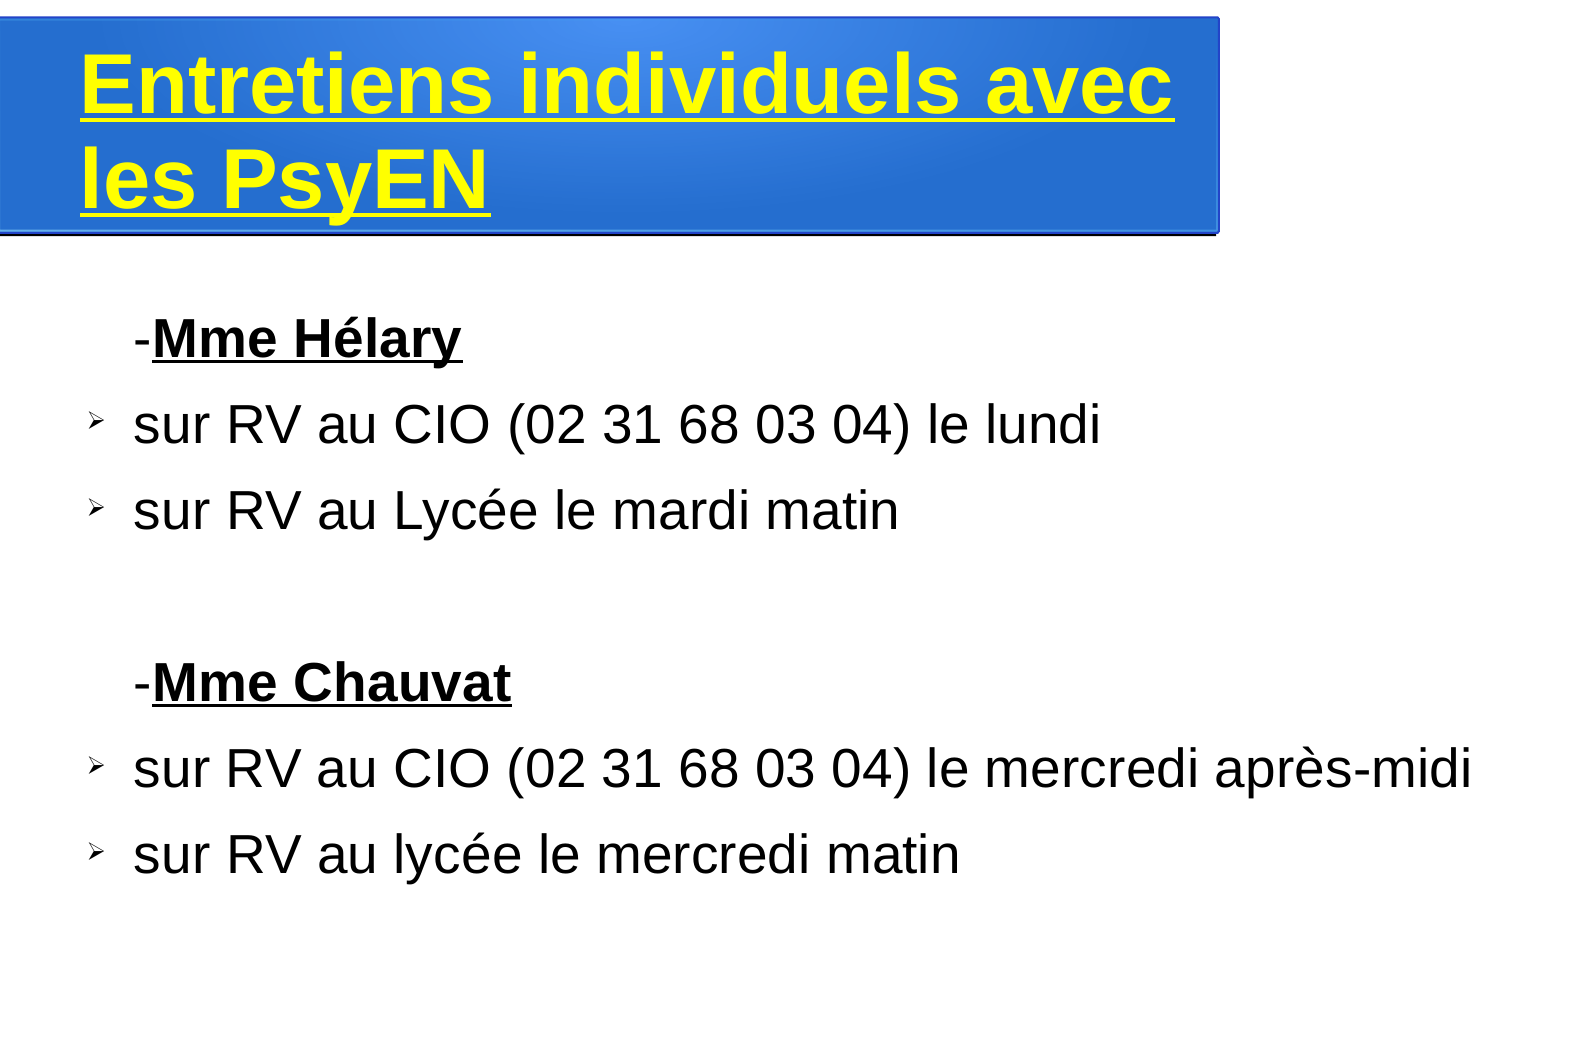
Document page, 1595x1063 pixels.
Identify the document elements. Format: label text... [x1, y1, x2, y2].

title Entretiens individuels avec les PsyEN [79, 36, 1229, 227]
list -Mme Hélary sur RV au CIO (02 31 68 03 04) le lundi sur RV au Lycée le mardi matin -Mme Chauvat sur RV au CIO (02 31 68 03 04) le mercredi après-midi sur RV au lycée le mercredi matin [70, 307, 1506, 924]
